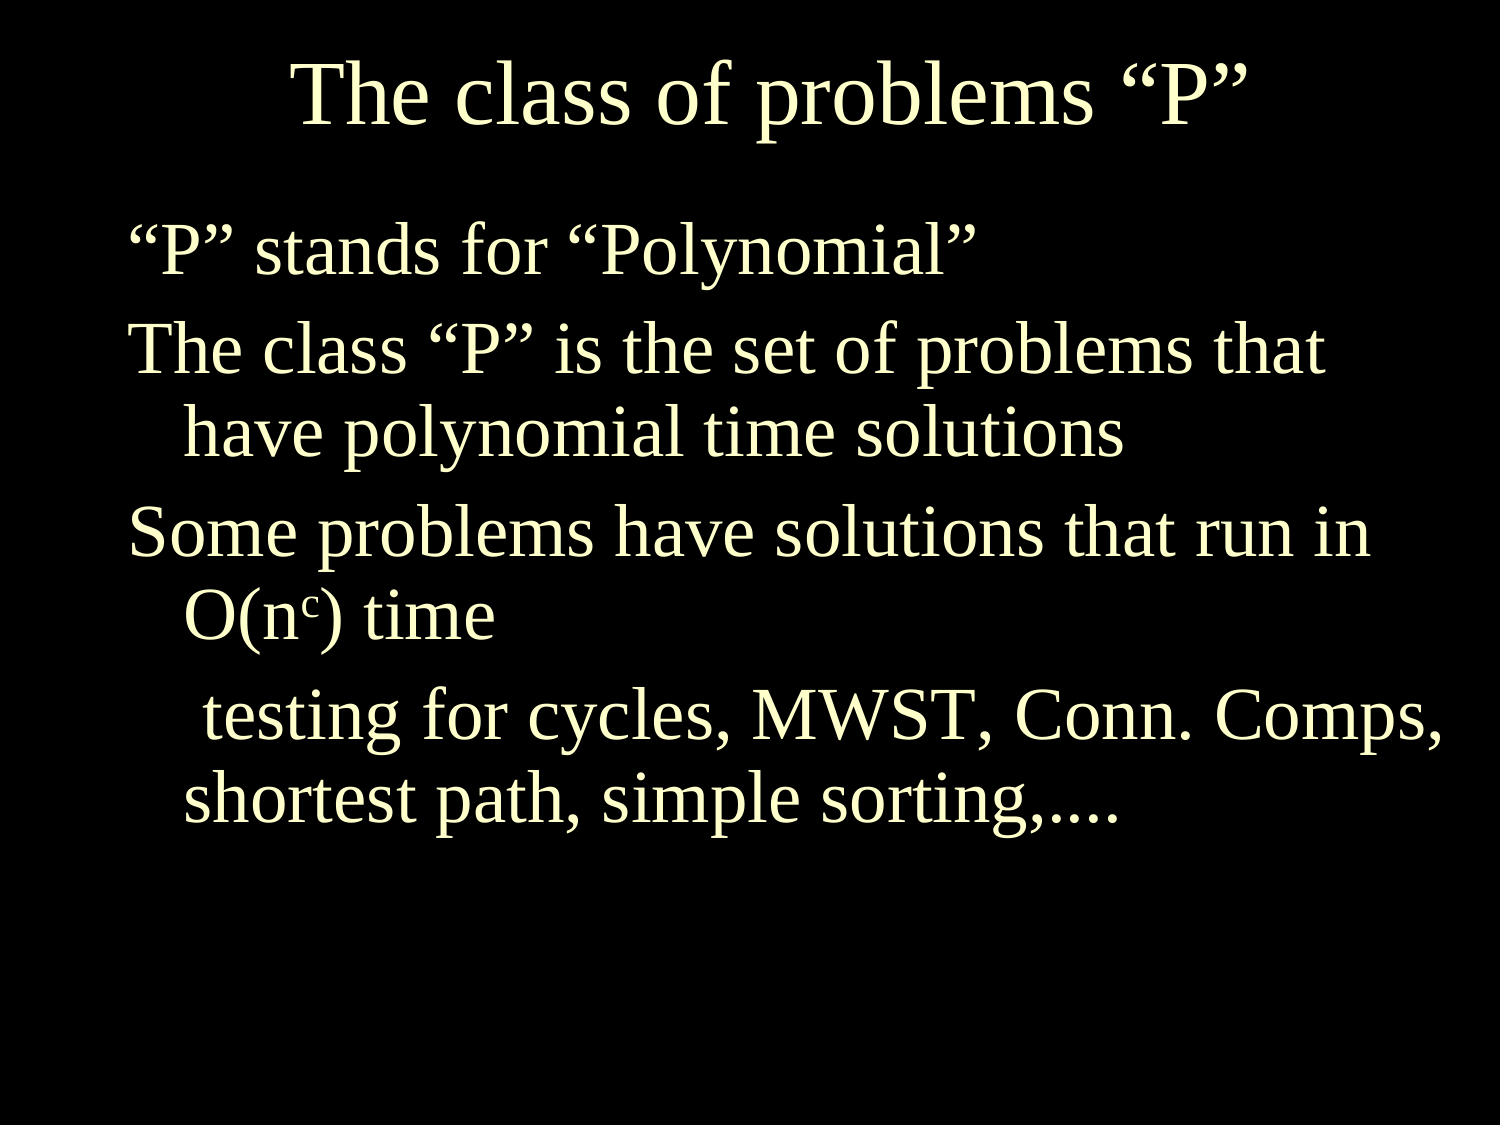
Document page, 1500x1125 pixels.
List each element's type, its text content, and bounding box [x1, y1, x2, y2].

list “P” stands for “Polynomial” The class “P” is the set of problems that have polynomial time solutions Some problems have solutions that run in O(nc) time testing for cycles, MWST, Conn. Comps, shortest path, simple sorting,.... [112, 200, 1482, 1051]
title The class of problems “P” [42, 24, 1500, 163]
